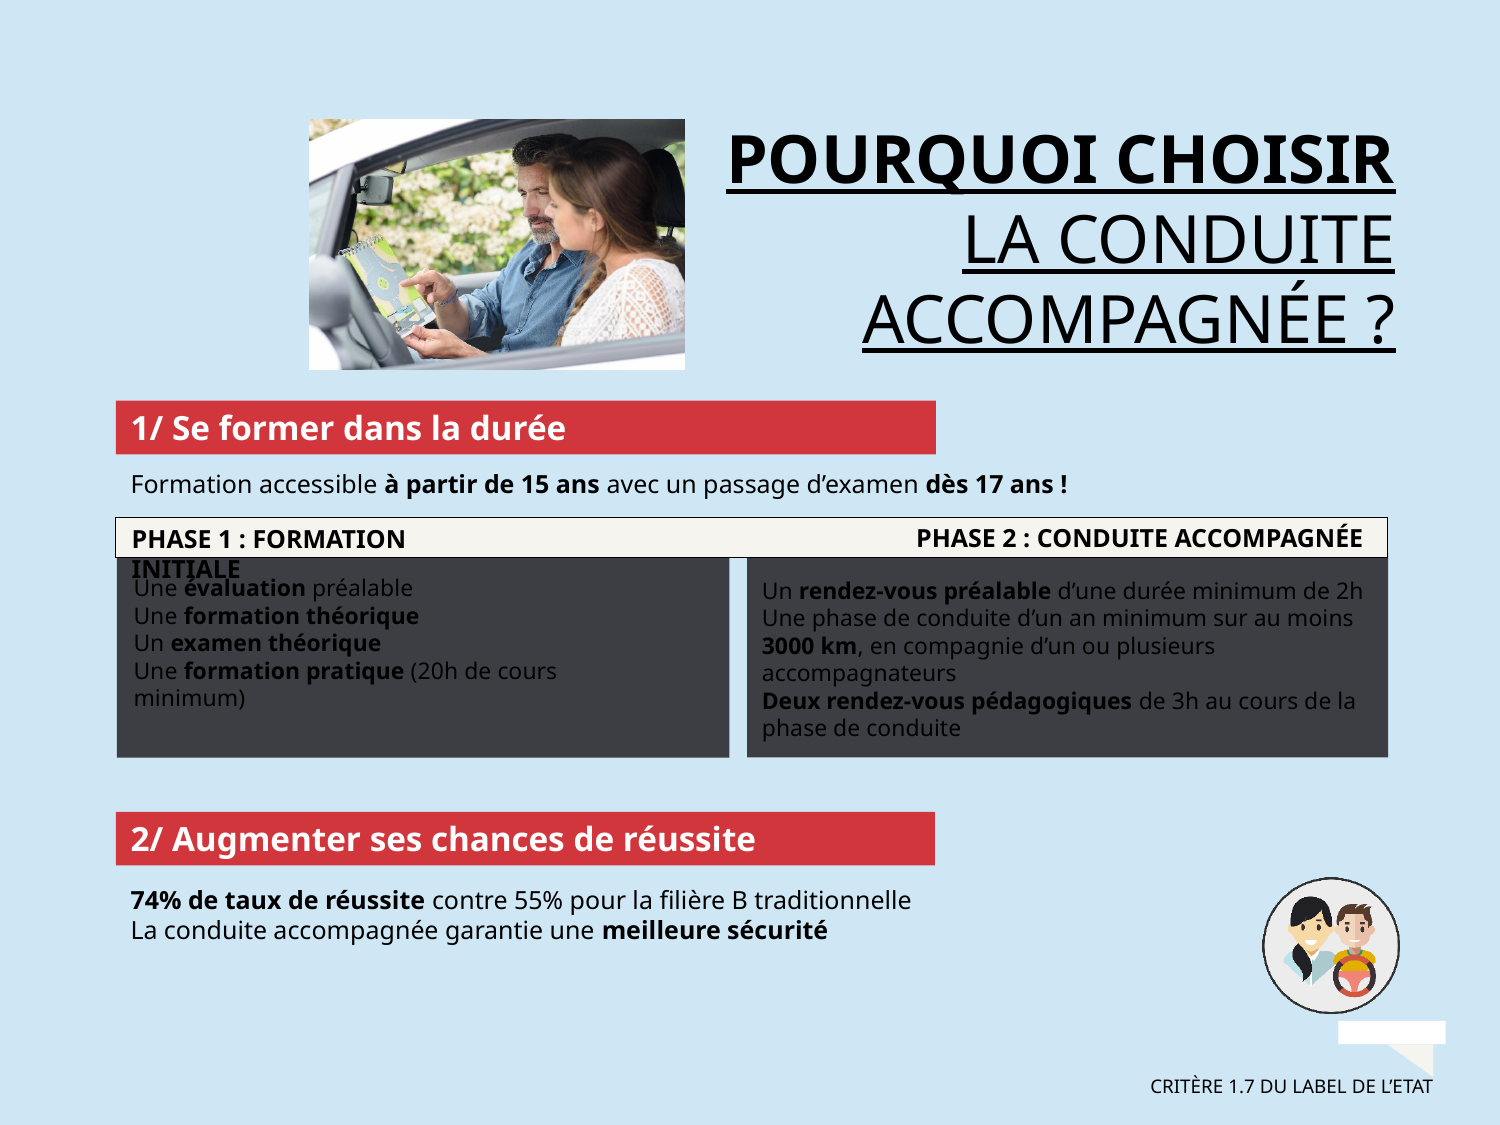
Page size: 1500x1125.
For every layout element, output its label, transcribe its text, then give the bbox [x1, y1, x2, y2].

text_box Formation accessible à partir de 15 ans avec un passage d’examen dès 17 ans ! [115, 461, 1245, 506]
text_box Un rendez-vous préalable d’une durée minimum de 2h Une phase de conduite d’un an minimum sur au moins 3000 km, en compagnie d’un ou plusieurs accompagnateurs Deux rendez-vous pédagogiques de 3h au cours de la phase de conduite [747, 568, 1400, 749]
text_box 1/ Se former dans la durée [115, 400, 936, 455]
picture [309, 365, 685, 370]
text_box [747, 749, 1389, 758]
text_box Une évaluation préalable Une formation théorique Un examen théorique Une formation pratique (20h de cours minimum) [118, 566, 687, 719]
picture [1262, 877, 1400, 1015]
text_box PHASE 2 : CONDUITE ACCOMPAGNÉE [901, 515, 1400, 560]
text_box [1338, 1020, 1446, 1067]
text_box 2/ Augmenter ses chances de réussite [115, 811, 935, 866]
text_box POURQUOI CHOISIR LA CONDUITE ACCOMPAGNÉE ? [306, 109, 1411, 365]
text_box CRITÈRE 1.7 DU LABEL DE L’ETAT [1135, 1067, 1483, 1106]
text_box 74% de taux de réussite contre 55% pour la filière B traditionnelle La conduite accompagnée garantie une meilleure sécurité [115, 877, 1245, 952]
text_box [116, 517, 1389, 758]
text_box PHASE 1 : FORMATION INITIALE [116, 516, 514, 592]
